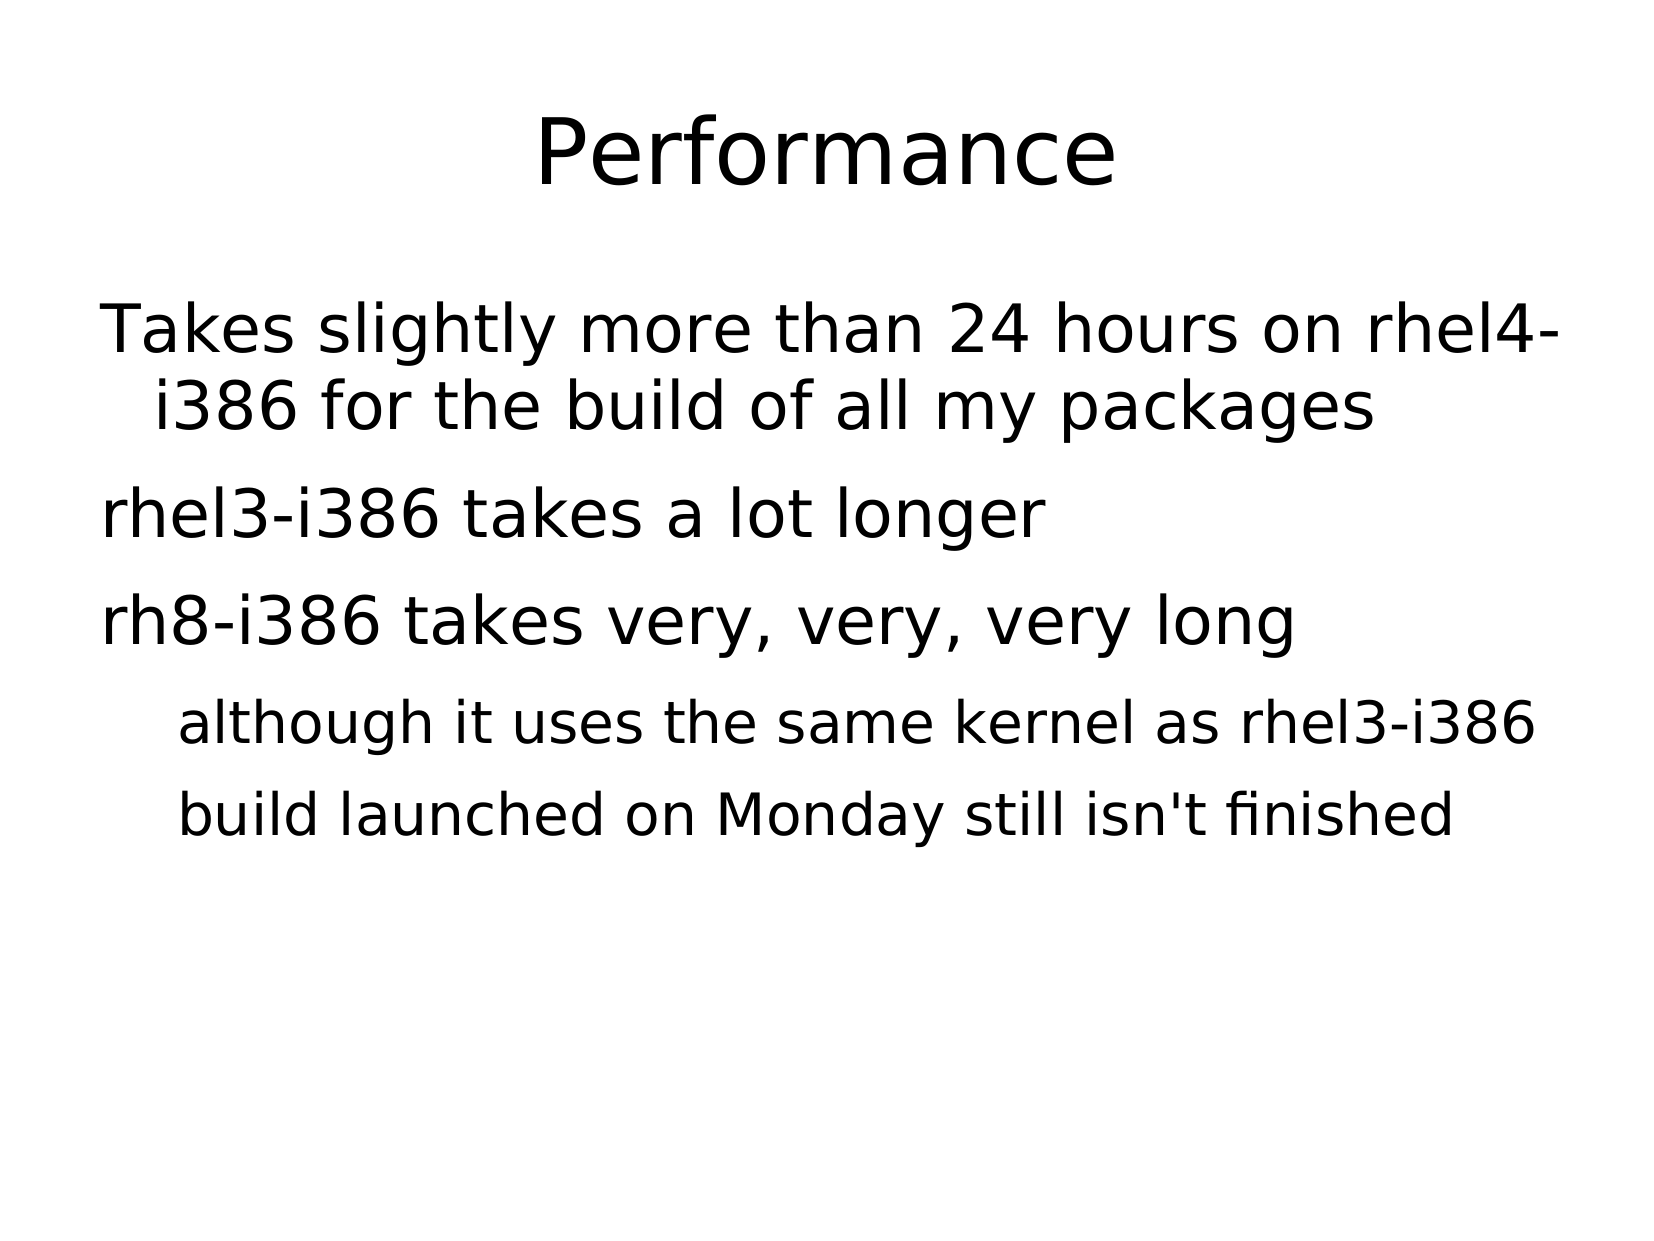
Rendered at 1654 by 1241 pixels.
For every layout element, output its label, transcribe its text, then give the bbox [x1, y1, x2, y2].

title Performance [82, 49, 1571, 257]
list Takes slightly more than 24 hours on rhel4-i386 for the build of all my packages rhel3-i386 takes a lot longer rh8-i386 takes very, very, very long although it uses the same kernel as rhel3-i386 build launched on Monday still isn't finished [82, 290, 1571, 1109]
